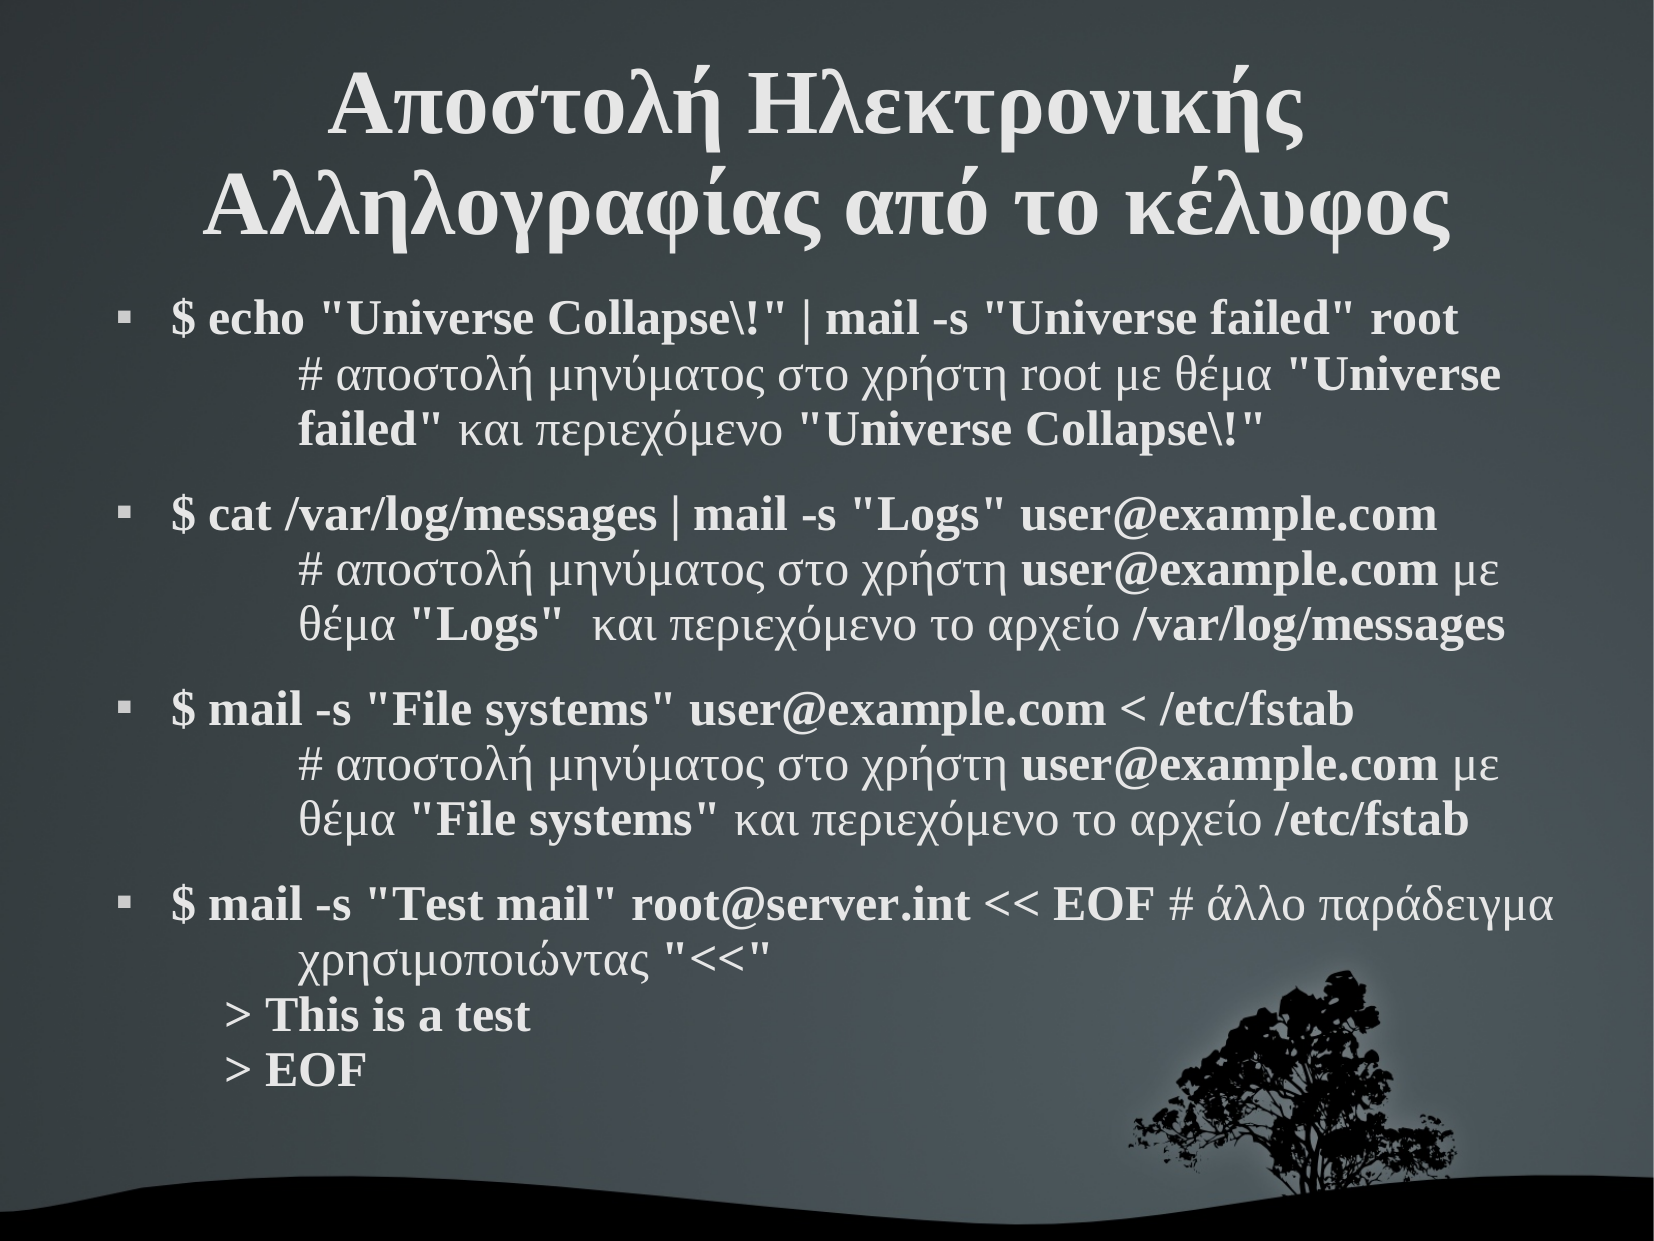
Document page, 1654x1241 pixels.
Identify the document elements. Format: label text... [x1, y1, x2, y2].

title Αποστολή Ηλεκτρονικής Αλληλογραφίας από το κέλυφος [82, 33, 1571, 273]
list $ echo "Universe Collapse\!" | mail -s "Universe failed" root # αποστολή μηνύματος στο χρήστη root με θέμα "Universe failed" και περιεχόμενο "Universe Collapse\!" $ cat /var/log/messages | mail -s "Logs" user@example.com # αποστολή μηνύματος στο χρήστη user@example.com με θέμα "Logs" και περιεχόμενο το αρχείο /var/log/messages $ mail -s "File systems" user@example.com < /etc/fstab # αποστολή μηνύματος στο χρήστη user@example.com με θέμα "File systems" και περιεχόμενο το αρχείο /etc/fstab $ mail -s "Test mail" root@server.int << EOF # άλλο παράδειγμα χρησιμοποιώντας "<<" > This is a test > EOF [82, 290, 1571, 1227]
picture [0, 0, 1654, 1241]
